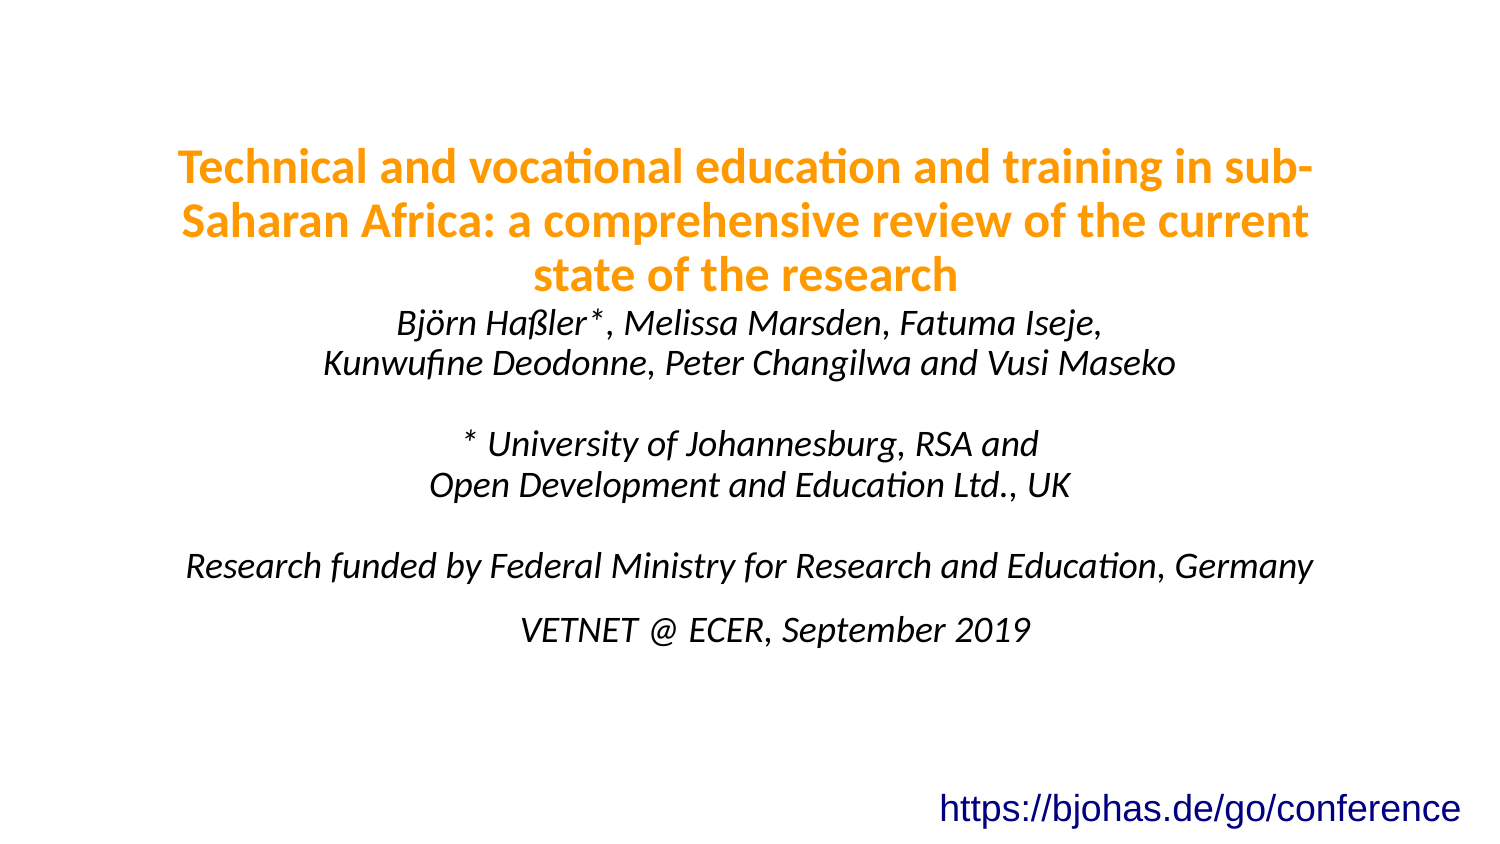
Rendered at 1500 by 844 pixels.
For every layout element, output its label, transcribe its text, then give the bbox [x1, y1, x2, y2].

title Technical and vocational education and training in sub-Saharan Africa: a comprehensive review of the current state of the research [151, 40, 1340, 288]
subtitle Björn Haßler*, Melissa Marsden, Fatuma Iseje, Kunwufine Deodonne, Peter Changilwa and Vusi Maseko * University of Johannesburg, RSA and Open Development and Education Ltd., UK Research funded by Federal Ministry for Research and Education, Germany [51, 288, 1449, 520]
text_box VETNET @ ECER, September 2019 [282, 594, 1269, 820]
